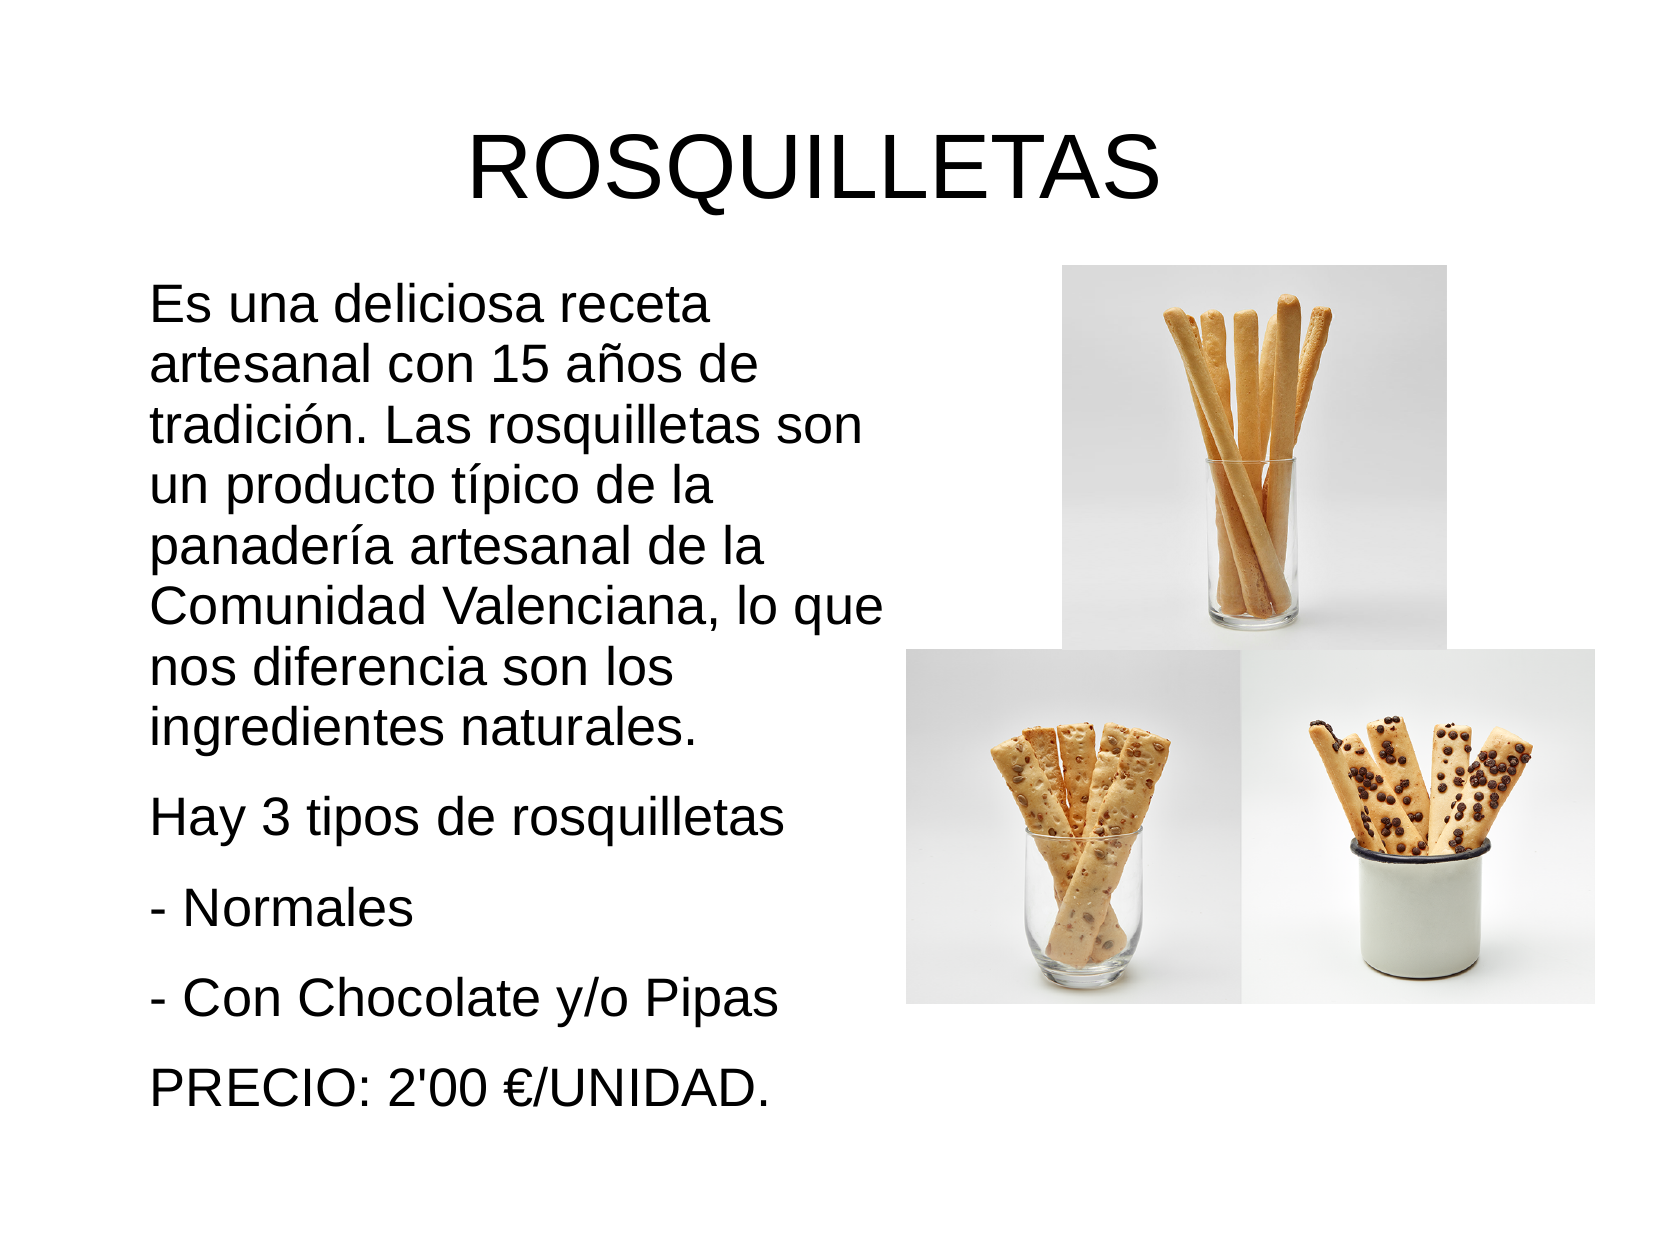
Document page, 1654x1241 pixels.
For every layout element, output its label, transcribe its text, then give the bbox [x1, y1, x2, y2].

title ROSQUILLETAS [121, 104, 1534, 333]
picture [906, 265, 1595, 1004]
list Es una deliciosa receta artesanal con 15 años de tradición. Las rosquilletas son un producto típico de la panadería artesanal de la Comunidad Valenciana, lo que nos diferencia son los ingredientes naturales. Hay 3 tipos de rosquilletas - Normales - Con Chocolate y/o Pipas PRECIO: 2'00 €/UNIDAD. [134, 265, 945, 1132]
